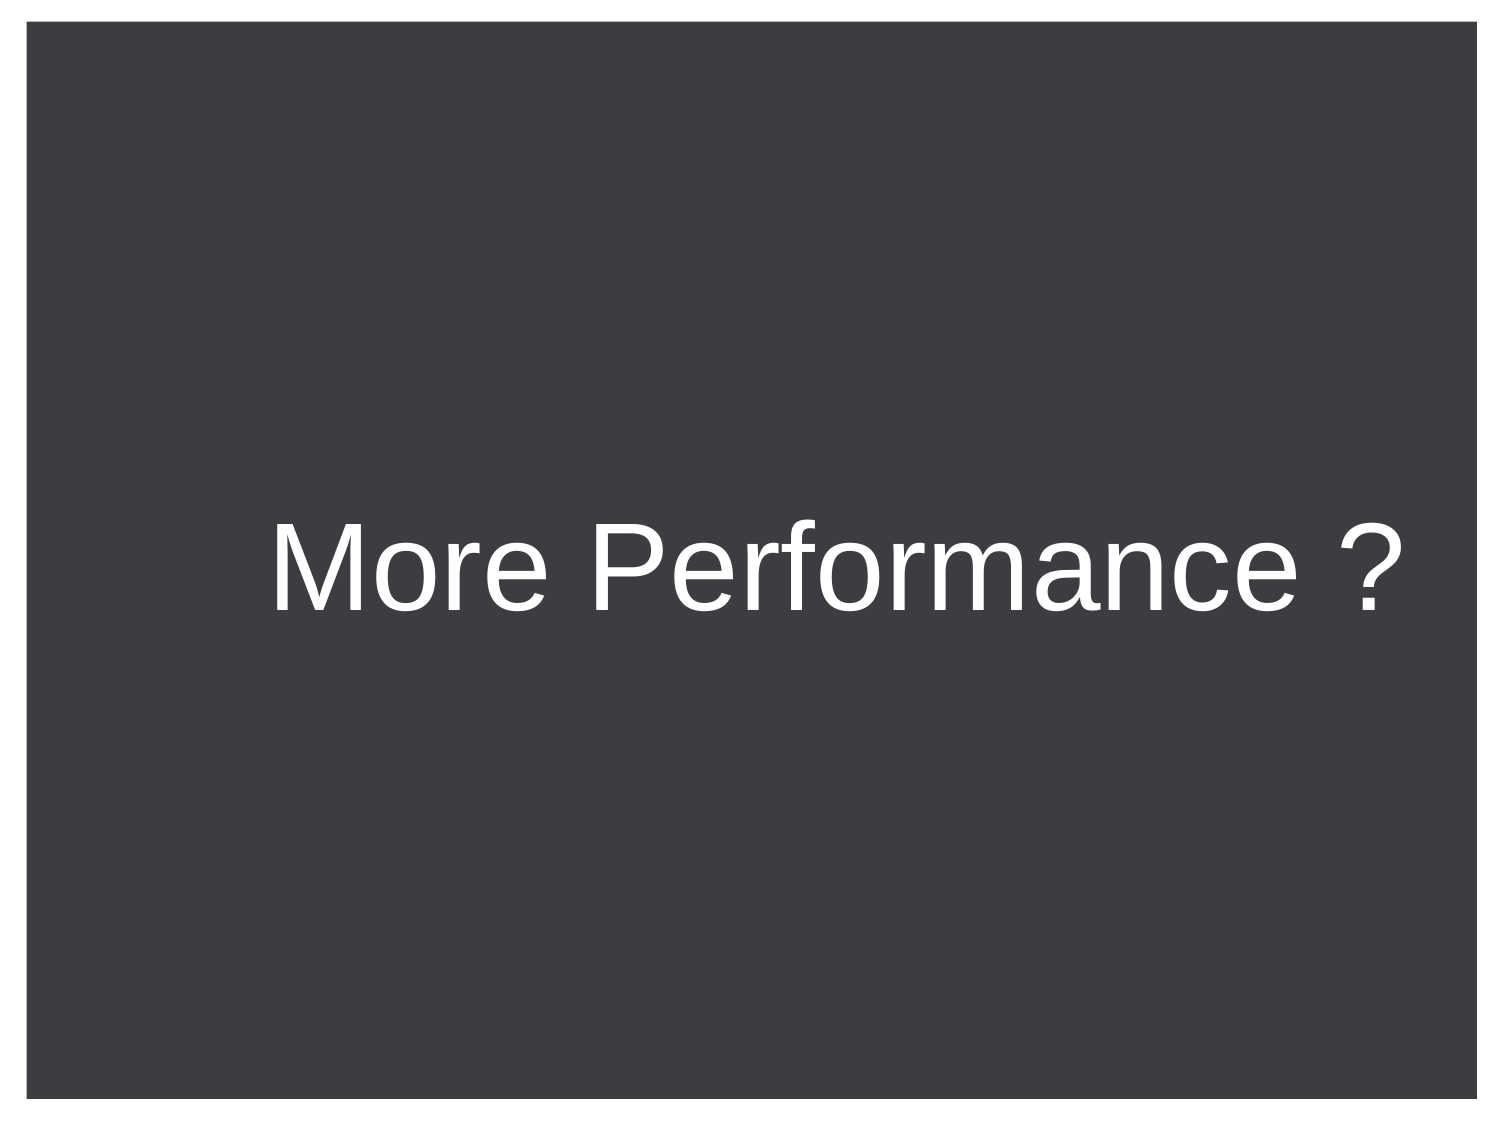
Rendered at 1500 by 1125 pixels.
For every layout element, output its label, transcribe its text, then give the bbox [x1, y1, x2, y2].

title More Performance ? [187, 460, 1422, 664]
